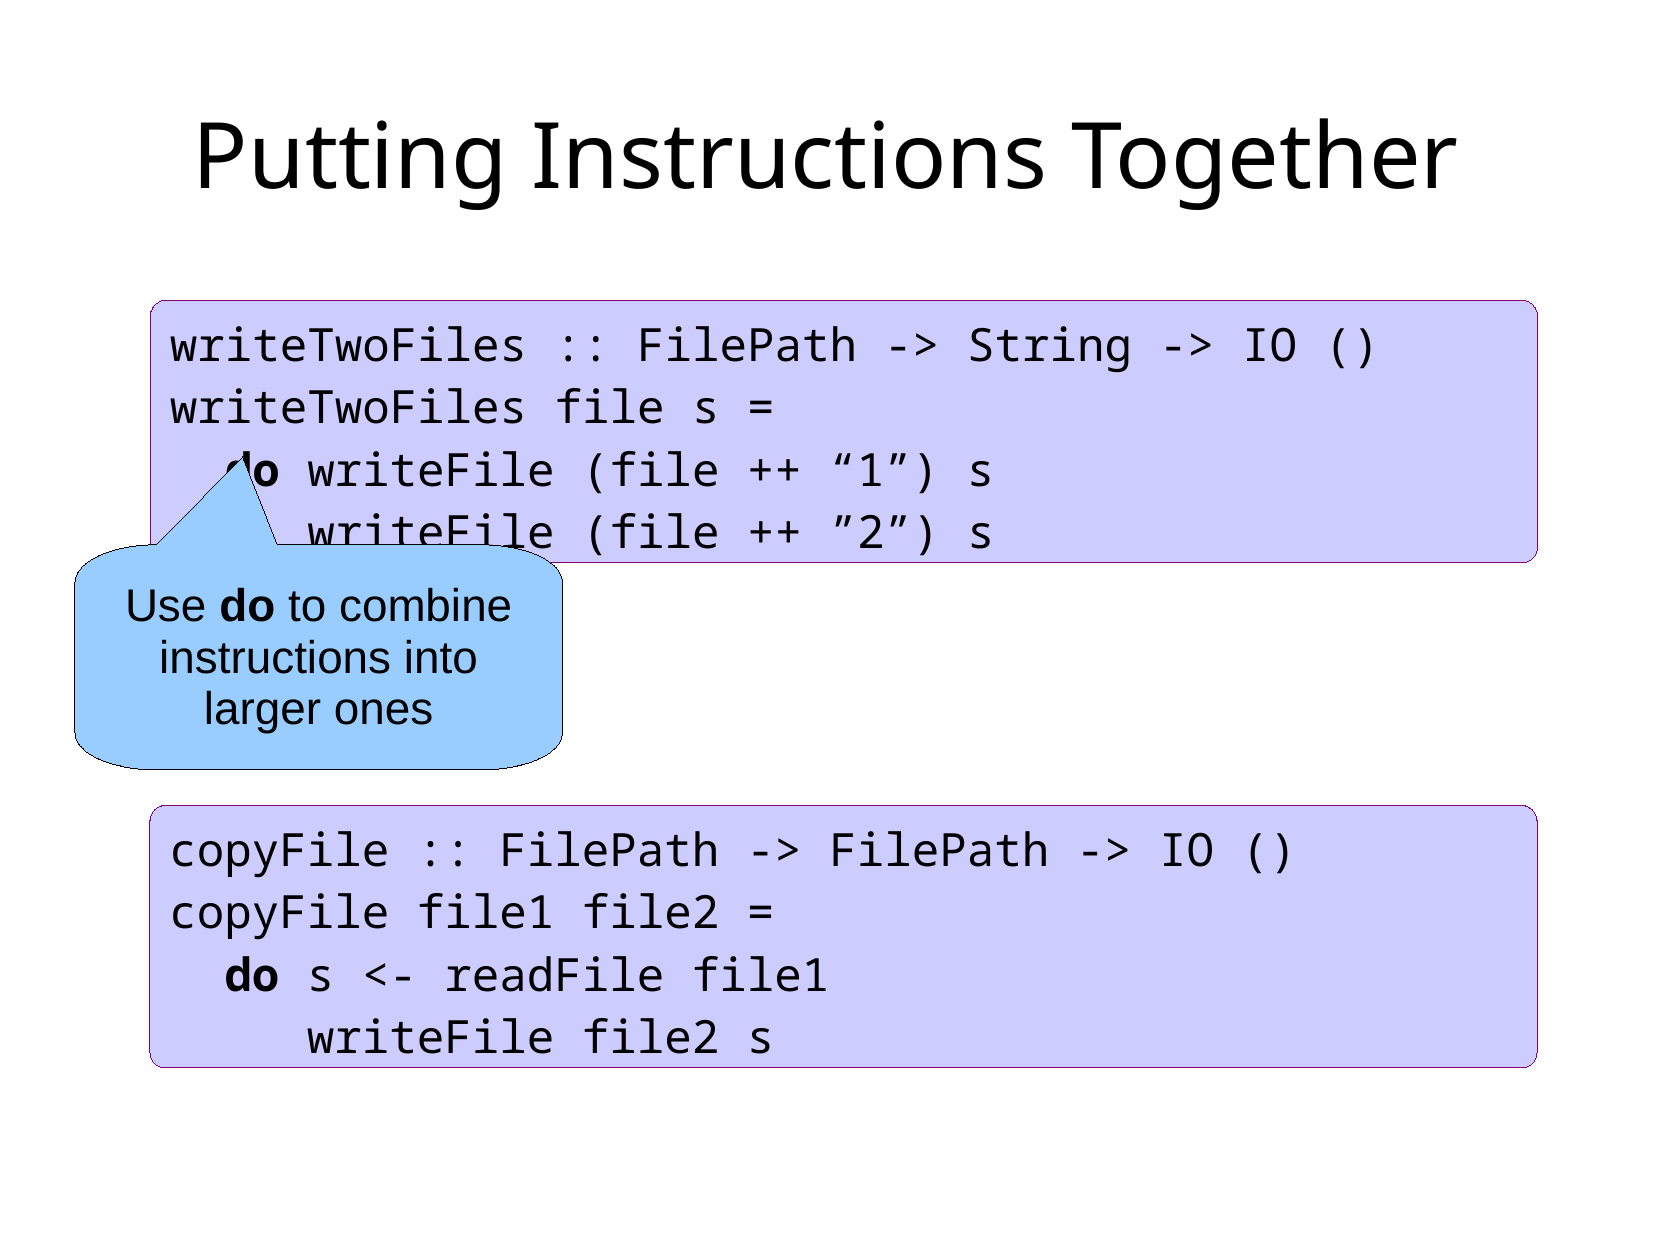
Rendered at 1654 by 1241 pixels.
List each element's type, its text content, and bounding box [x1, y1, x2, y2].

text_box Use do to combine instructions into larger ones [74, 456, 563, 770]
title Putting Instructions Together [82, 56, 1571, 250]
text_box copyFile :: FilePath -> FilePath -> IO () copyFile file1 file2 = do s <- readFile file1 writeFile file2 s [149, 805, 1538, 1068]
text_box writeTwoFiles :: FilePath -> String -> IO () writeTwoFiles file s = do writeFile (file ++ “1”) s writeFile (file ++ ”2”) s [150, 300, 1538, 563]
